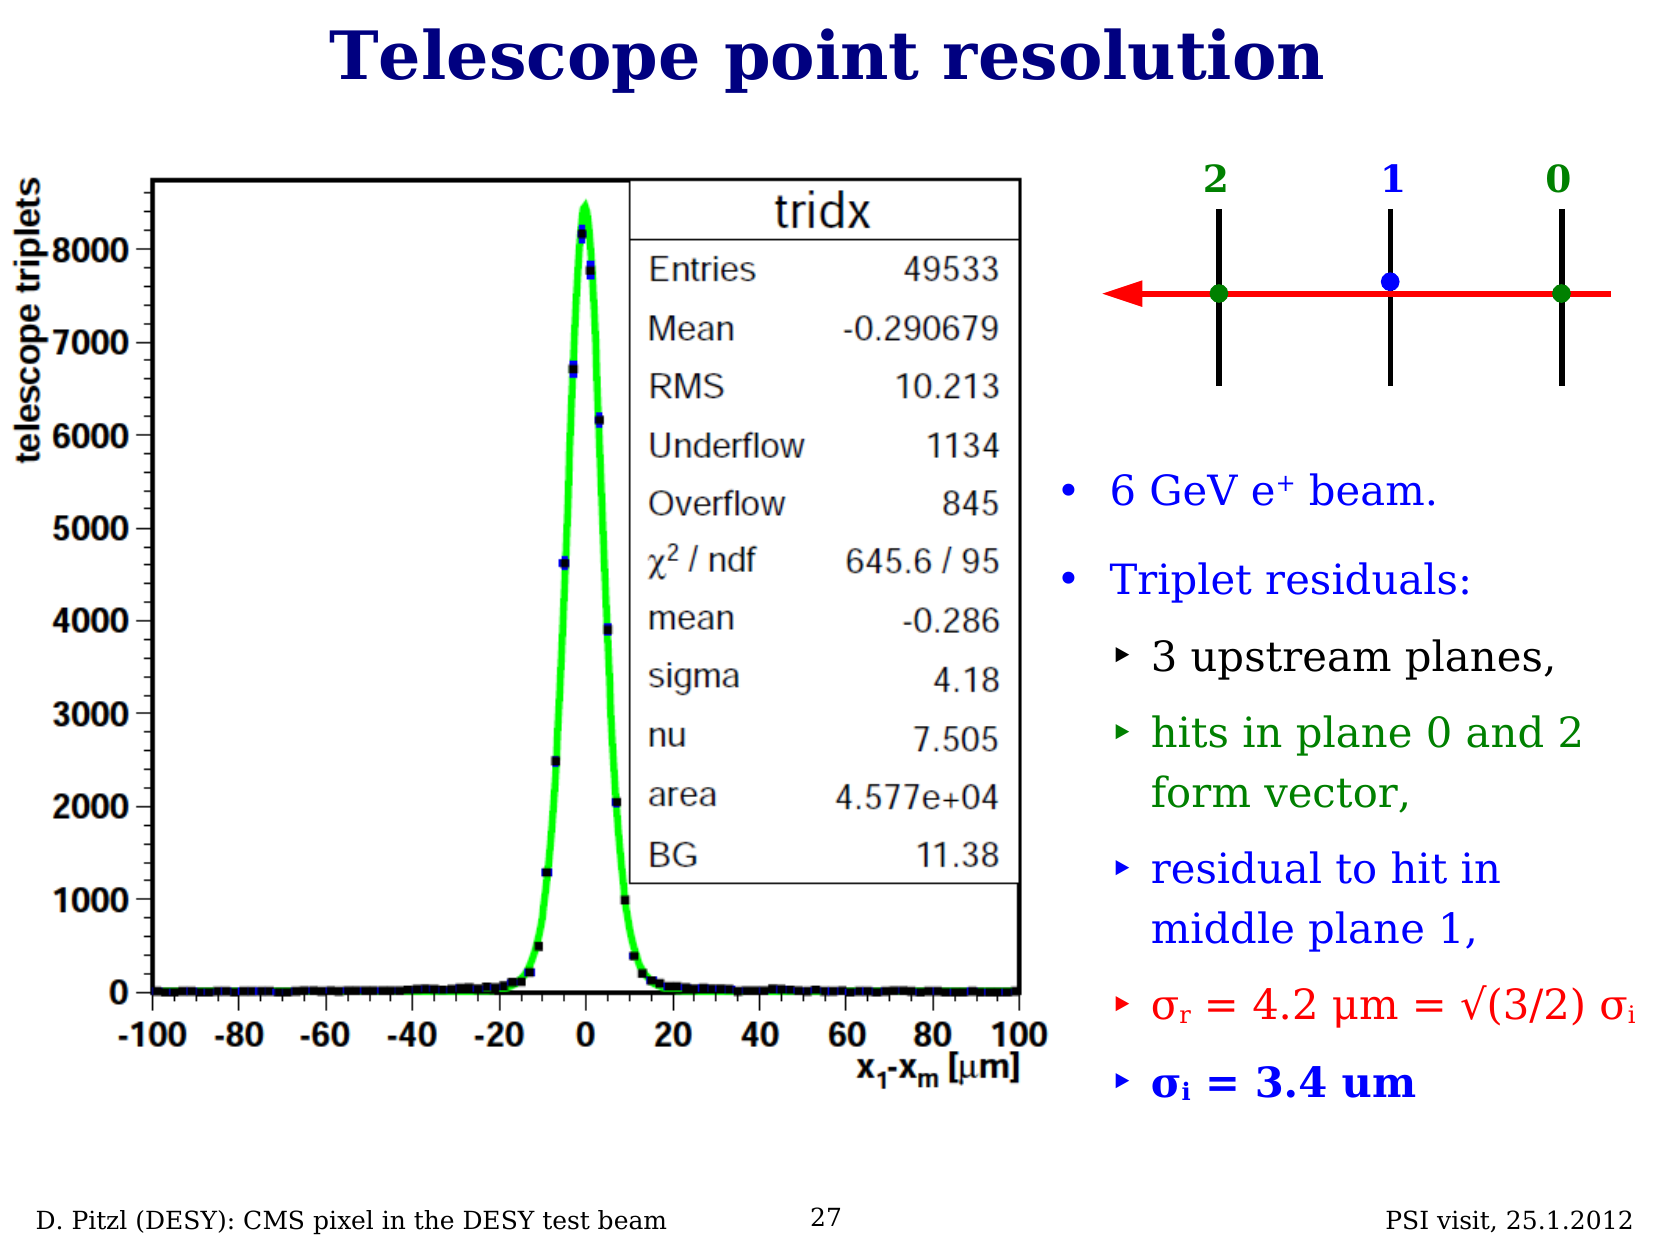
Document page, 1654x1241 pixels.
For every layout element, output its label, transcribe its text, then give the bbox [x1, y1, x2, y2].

picture [5, 161, 1061, 1100]
text_box [1209, 284, 1229, 303]
title Telescope point resolution [121, 16, 1534, 96]
list 6 GeV e+ beam. Triplet residuals: 3 upstream planes, hits in plane 0 and 2 form vector, residual to hit in middle plane 1, σr = 4.2 μm = √(3/2) σi σi = 3.4 um [1056, 456, 1643, 1131]
text_box 0 [1545, 147, 1572, 192]
text_box 2 [1202, 147, 1229, 192]
text_box [1552, 284, 1571, 303]
text_box 1 [1380, 147, 1407, 192]
text_box [1380, 272, 1400, 292]
